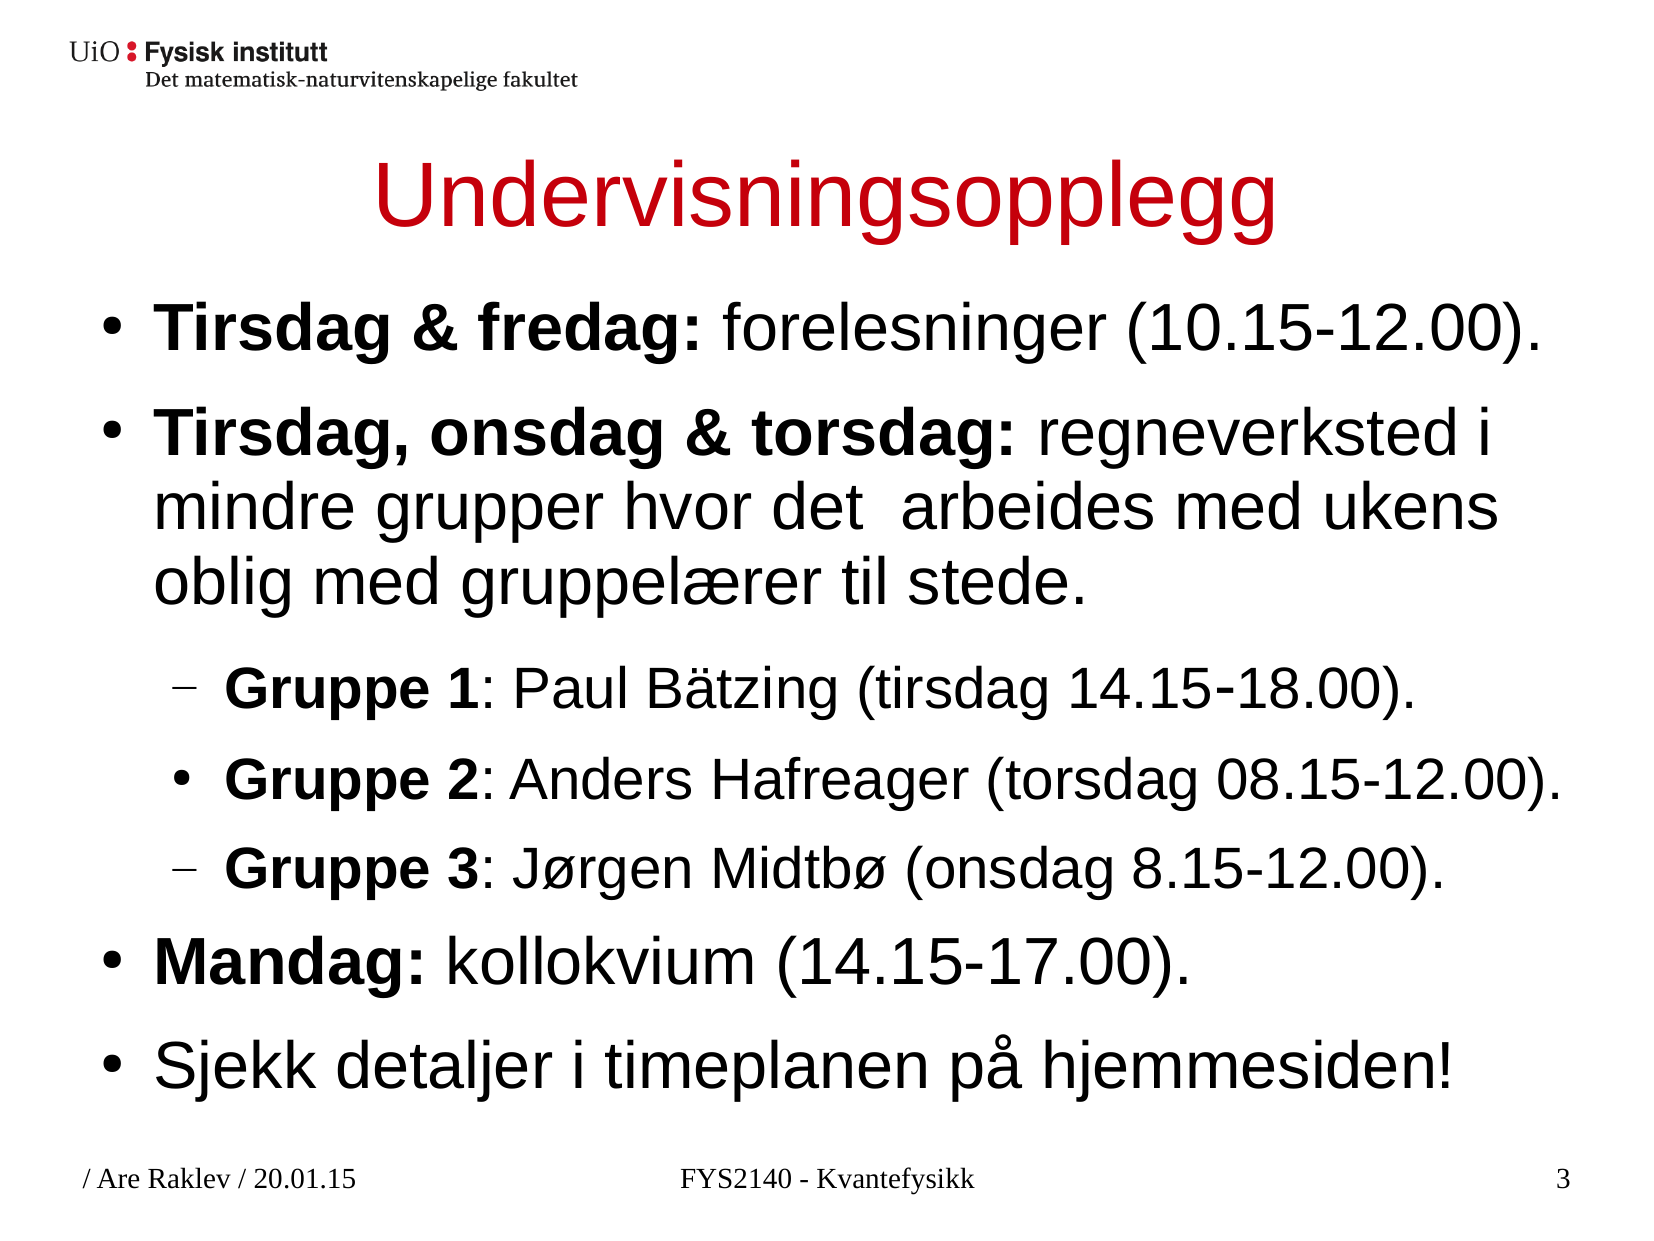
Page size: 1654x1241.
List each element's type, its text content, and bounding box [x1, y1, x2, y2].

list Tirsdag & fredag: forelesninger (10.15-12.00). Tirsdag, onsdag & torsdag: regneverksted i mindre grupper hvor det arbeides med ukens oblig med gruppelærer til stede. Gruppe 1: Paul Bätzing (tirsdag 14.15-18.00). Gruppe 2: Anders Hafreager (torsdag 08.15-12.00). Gruppe 3: Jørgen Midtbø (onsdag 8.15-12.00). Mandag: kollokvium (14.15-17.00). Sjekk detaljer i timeplanen på hjemmesiden! [82, 290, 1613, 1102]
picture [68, 37, 581, 93]
title Undervisningsopplegg [82, 90, 1571, 290]
